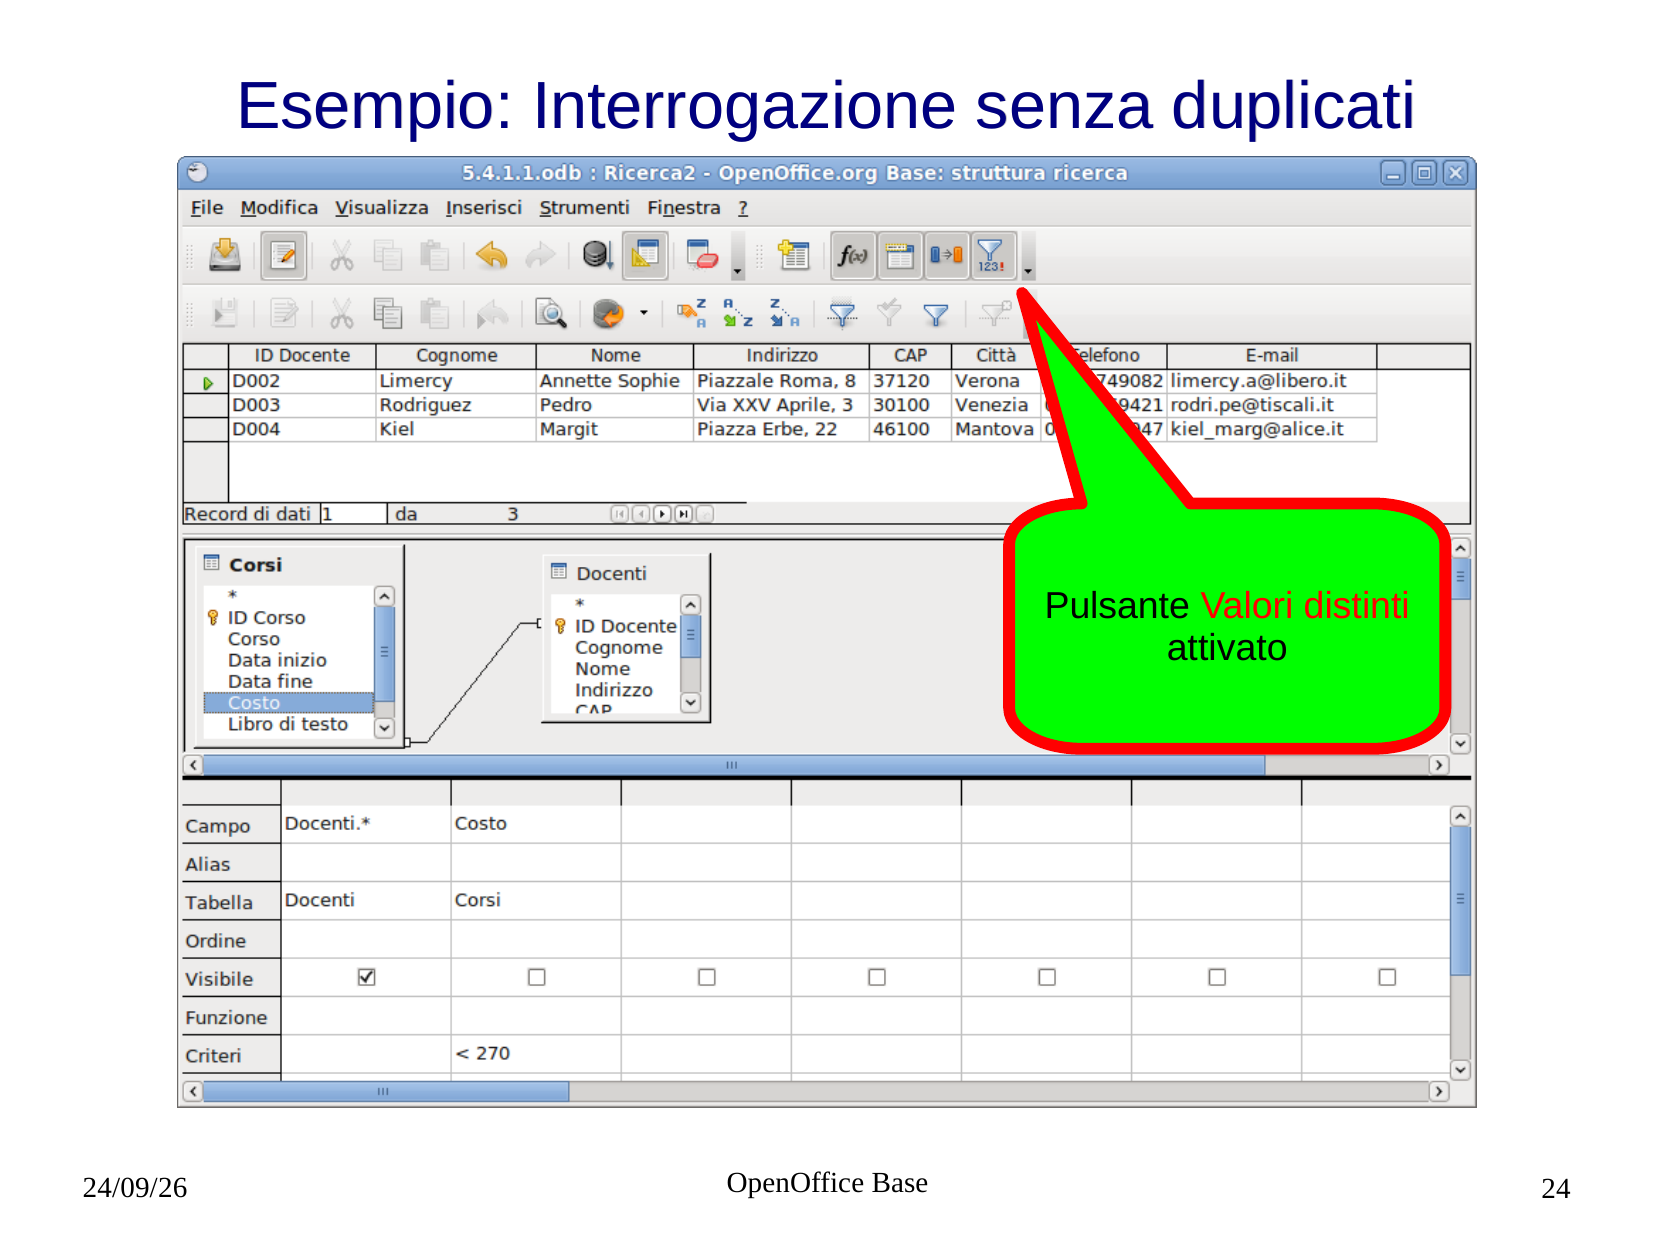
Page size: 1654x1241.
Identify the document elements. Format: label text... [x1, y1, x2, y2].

title Esempio: Interrogazione senza duplicati [82, 49, 1571, 161]
picture [177, 156, 1477, 1108]
text_box Pulsante Valori distinti attivato [1009, 292, 1446, 749]
